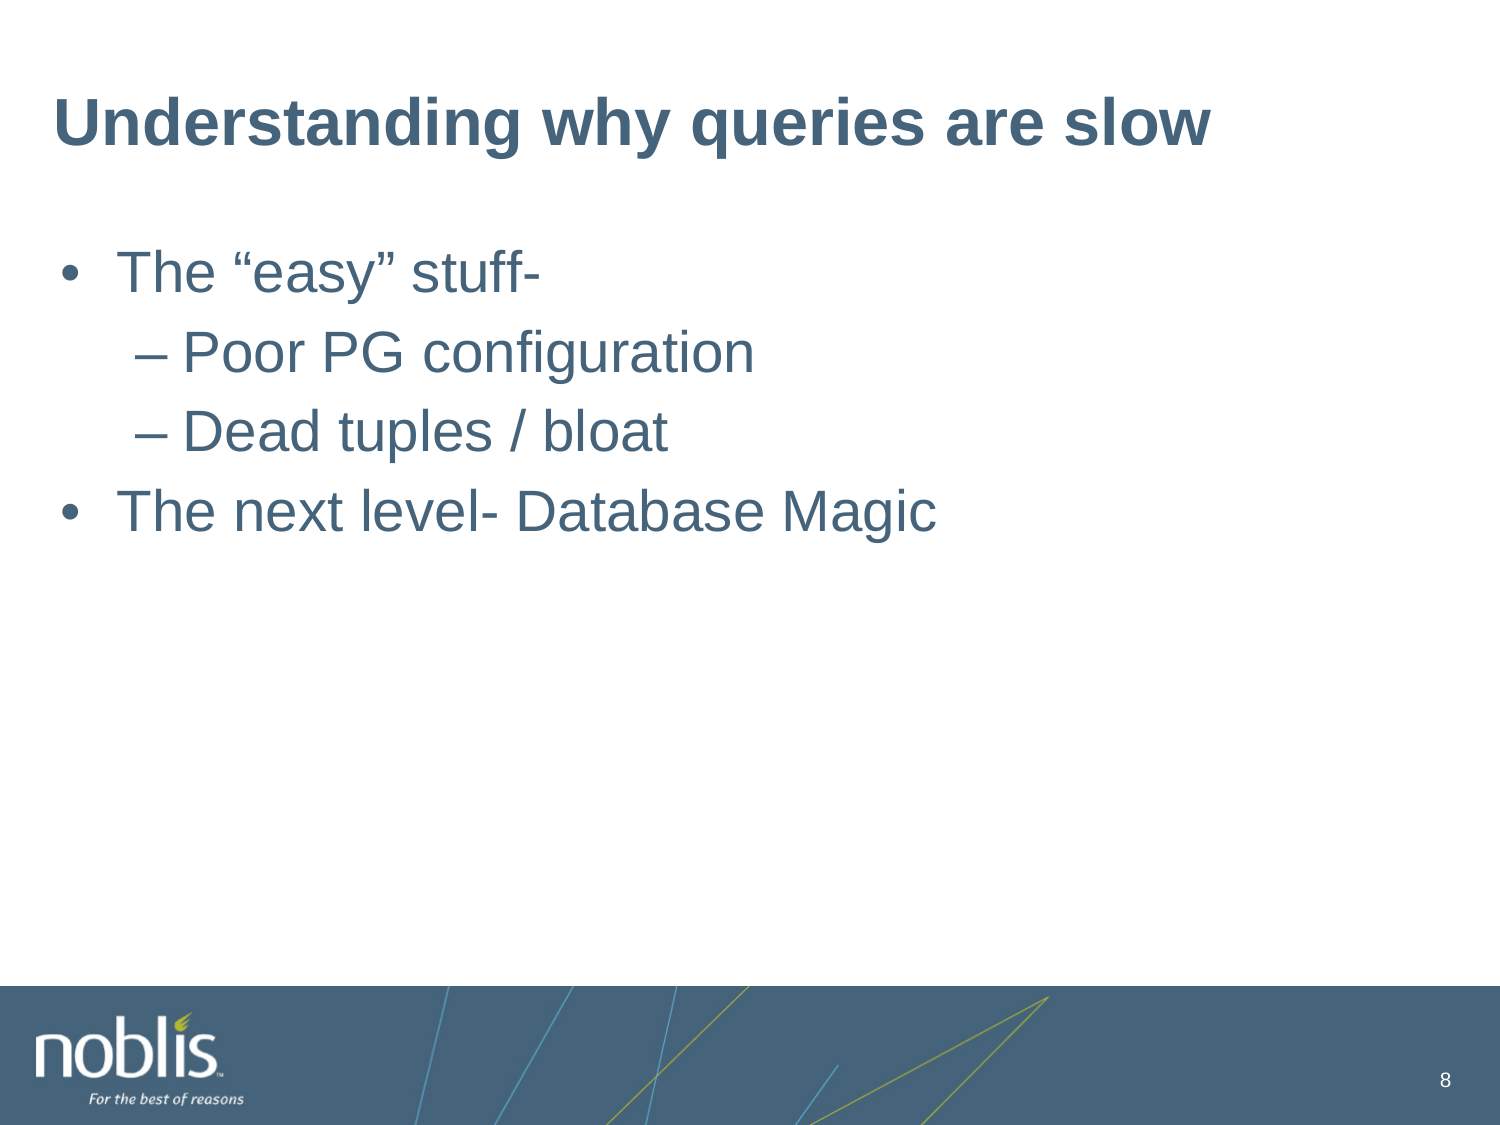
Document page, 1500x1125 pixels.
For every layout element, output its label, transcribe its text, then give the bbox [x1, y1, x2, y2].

list The “easy” stuff- Poor PG configuration Dead tuples / bloat The next level- Database Magic [60, 239, 1437, 968]
title Understanding why queries are slow [53, 38, 1438, 211]
picture [0, 986, 1500, 1125]
